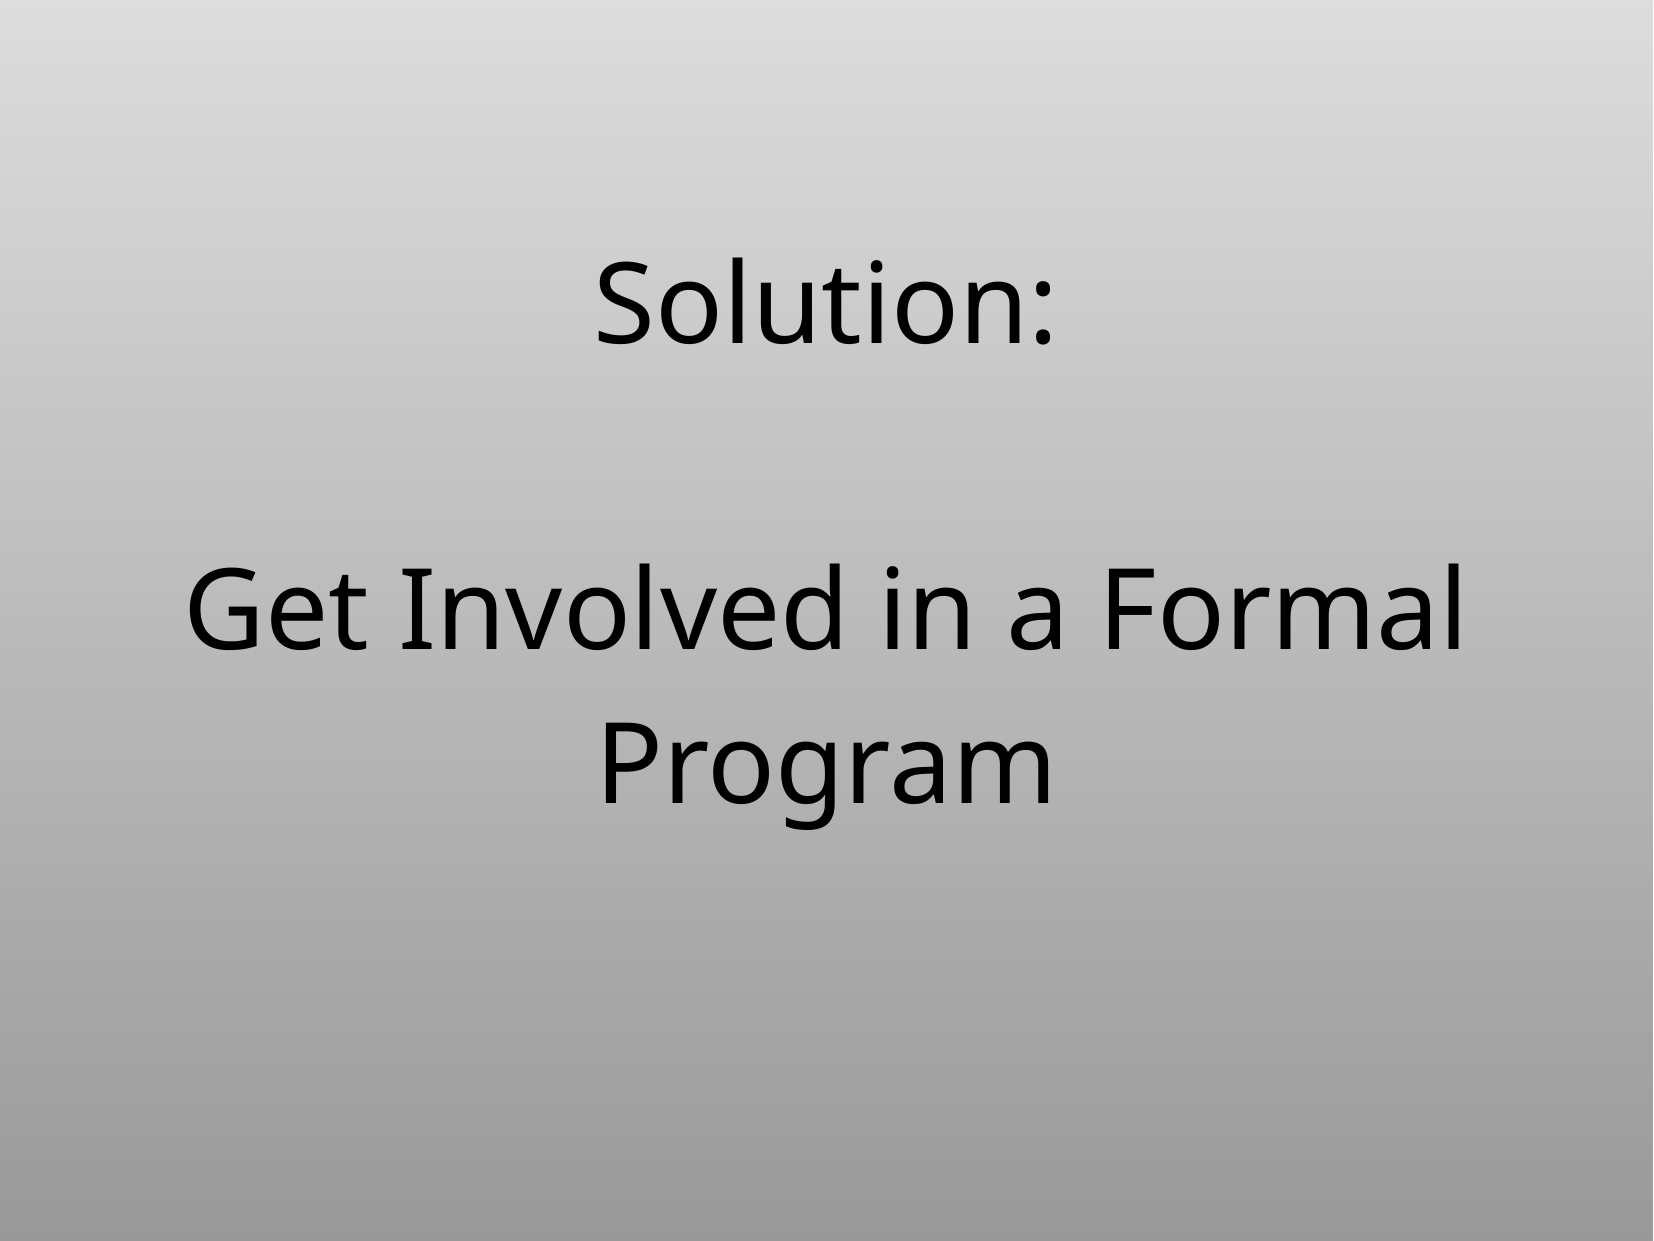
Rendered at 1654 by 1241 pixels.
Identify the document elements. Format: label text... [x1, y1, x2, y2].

subtitle Solution: Get Involved in a Formal Program [82, 49, 1571, 1010]
